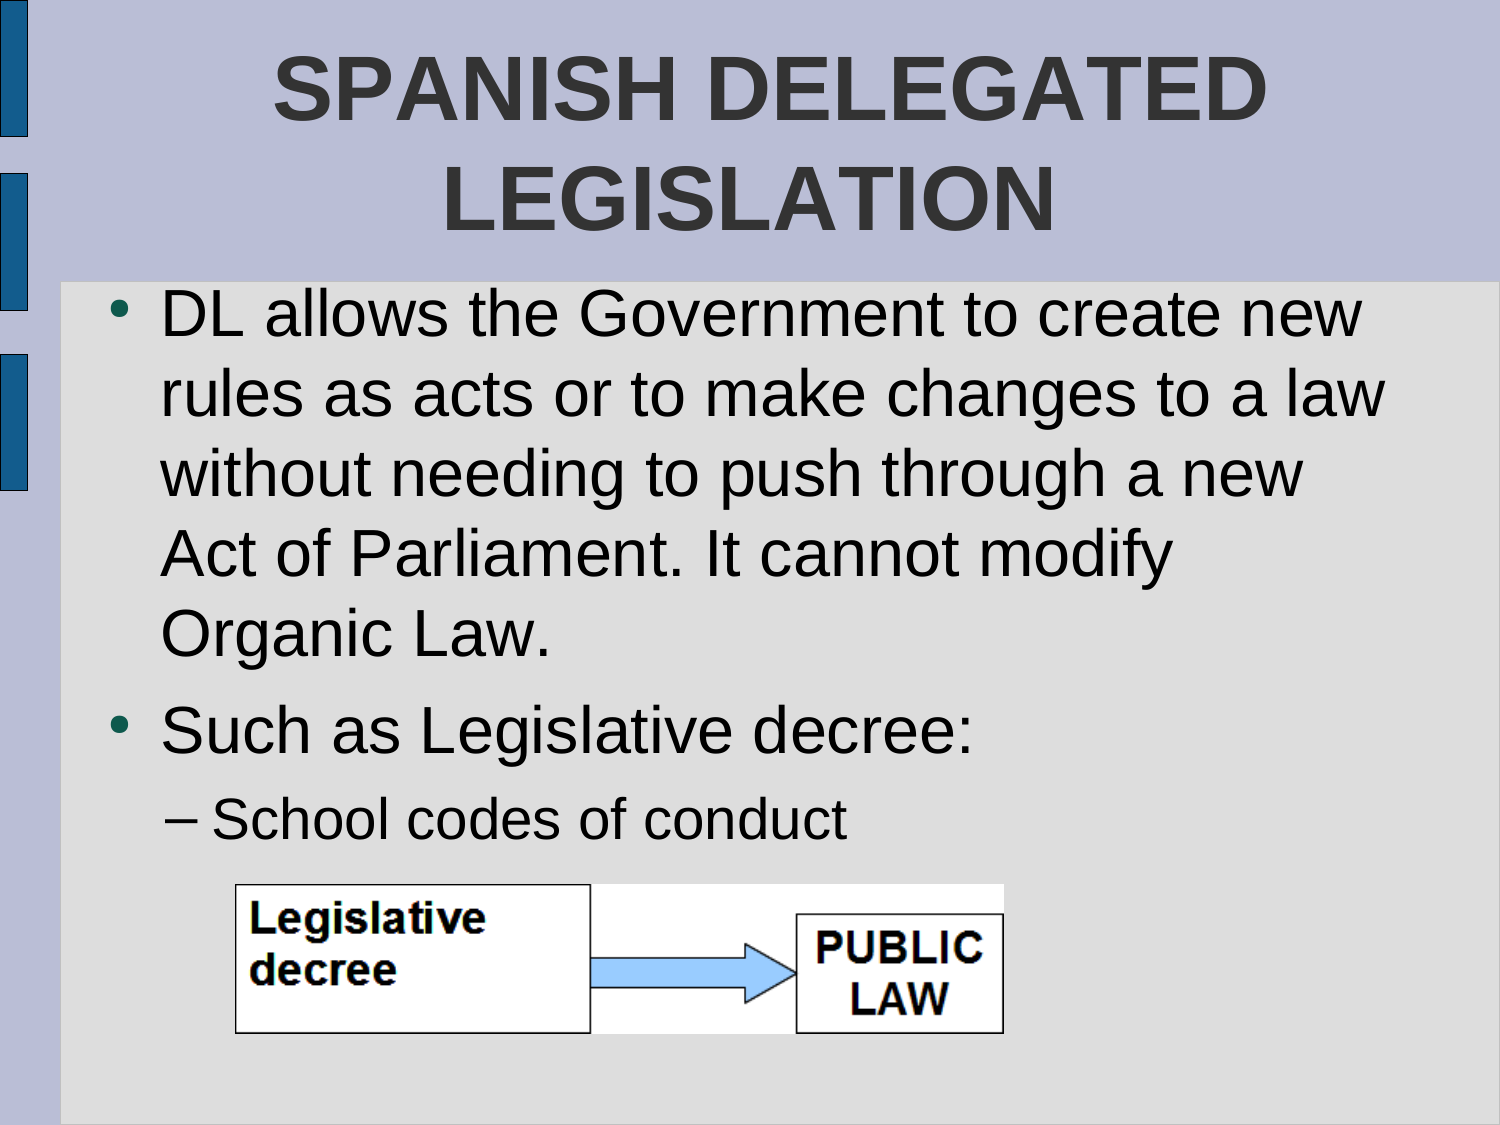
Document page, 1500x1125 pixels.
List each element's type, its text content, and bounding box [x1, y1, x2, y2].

list DL allows the Government to create new rules as acts or to make changes to a law without needing to push through a new Act of Parliament. It cannot modify Organic Law. Such as Legislative decree: School codes of conduct [75, 262, 1426, 1052]
picture [235, 884, 1004, 1034]
title SPANISH DELEGATED LEGISLATION [75, 21, 1426, 257]
